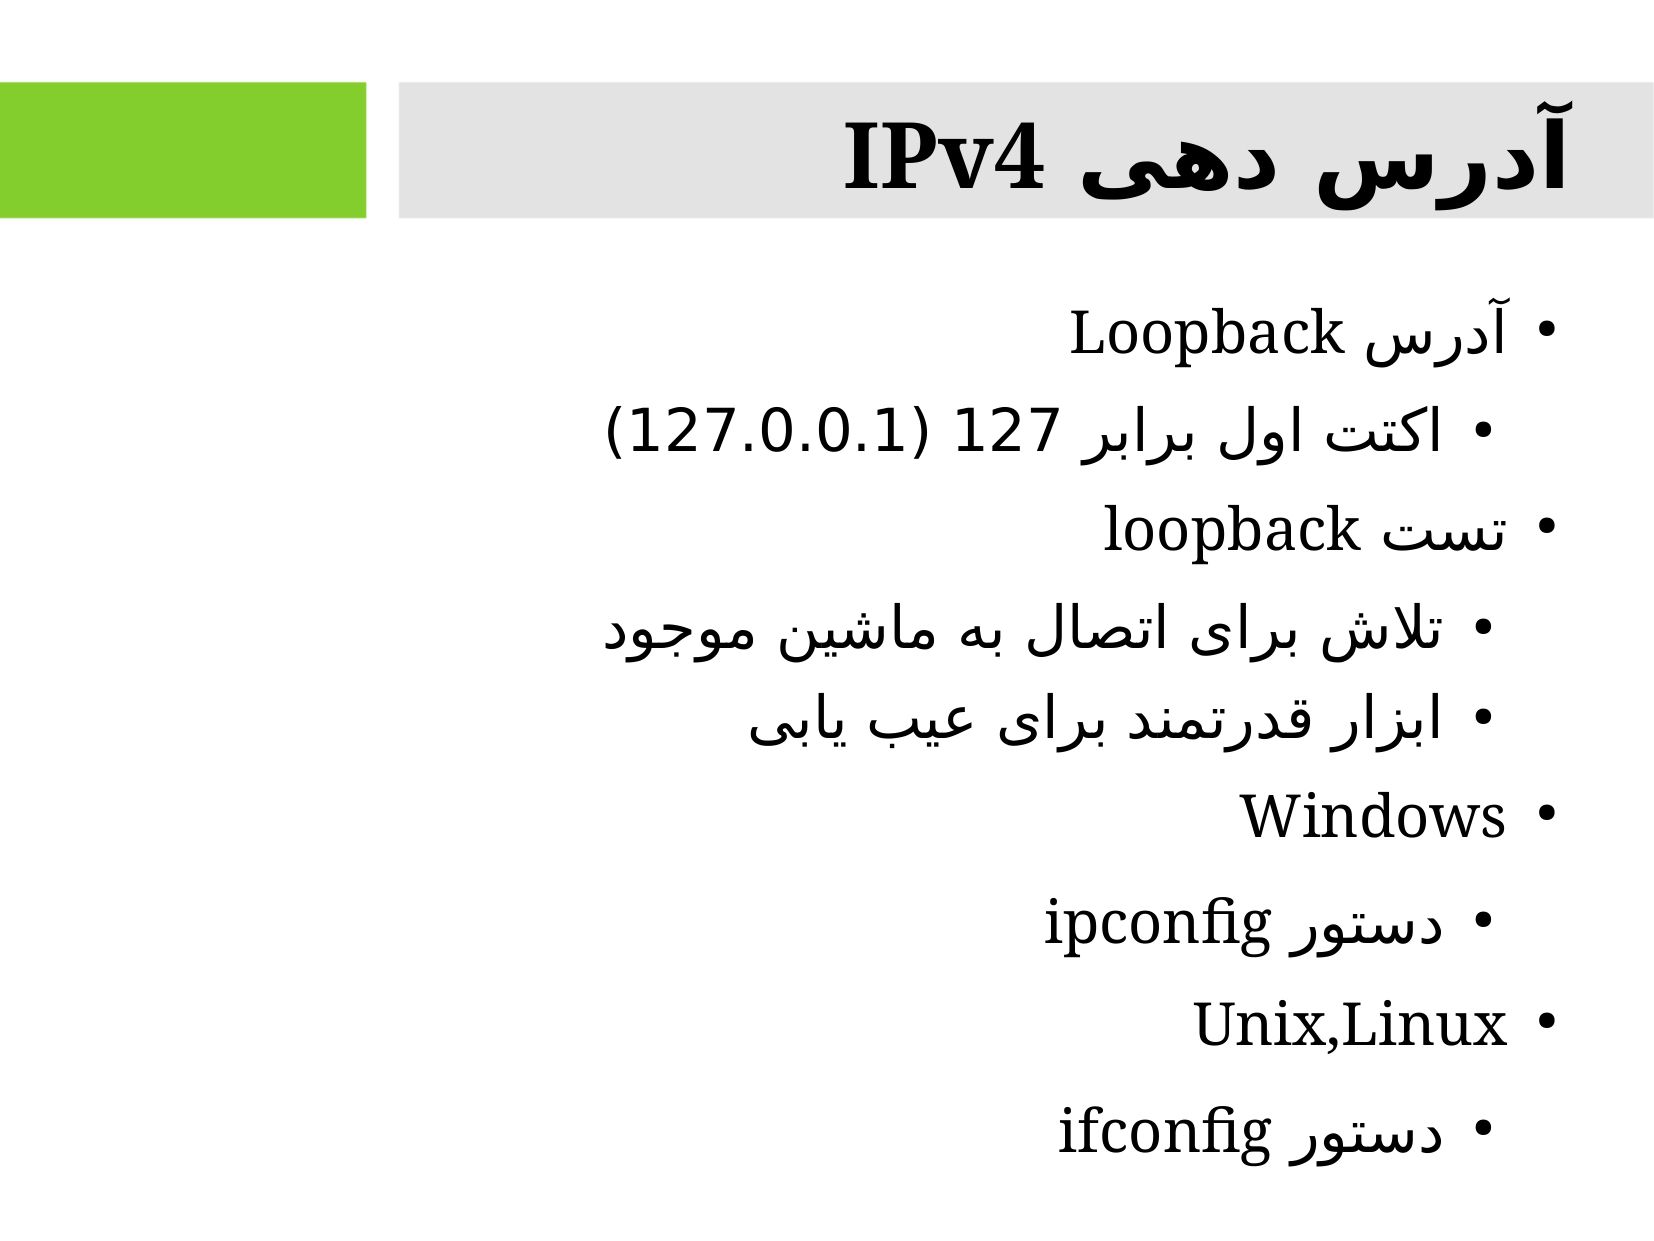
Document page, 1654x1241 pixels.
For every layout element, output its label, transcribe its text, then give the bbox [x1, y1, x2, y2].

picture [0, 0, 1654, 1241]
title آدرس دهی IPv4 [82, 49, 1571, 257]
list آدرس Loopback اکتت اول برابر 127 (127.0.0.1) تست loopback تلاش برای اتصال به ماشین موجود ابزار قدرتمند برای عیب یابی Windows دستور ipconfig Unix,Linux دستور ifconfig [82, 290, 1571, 1182]
